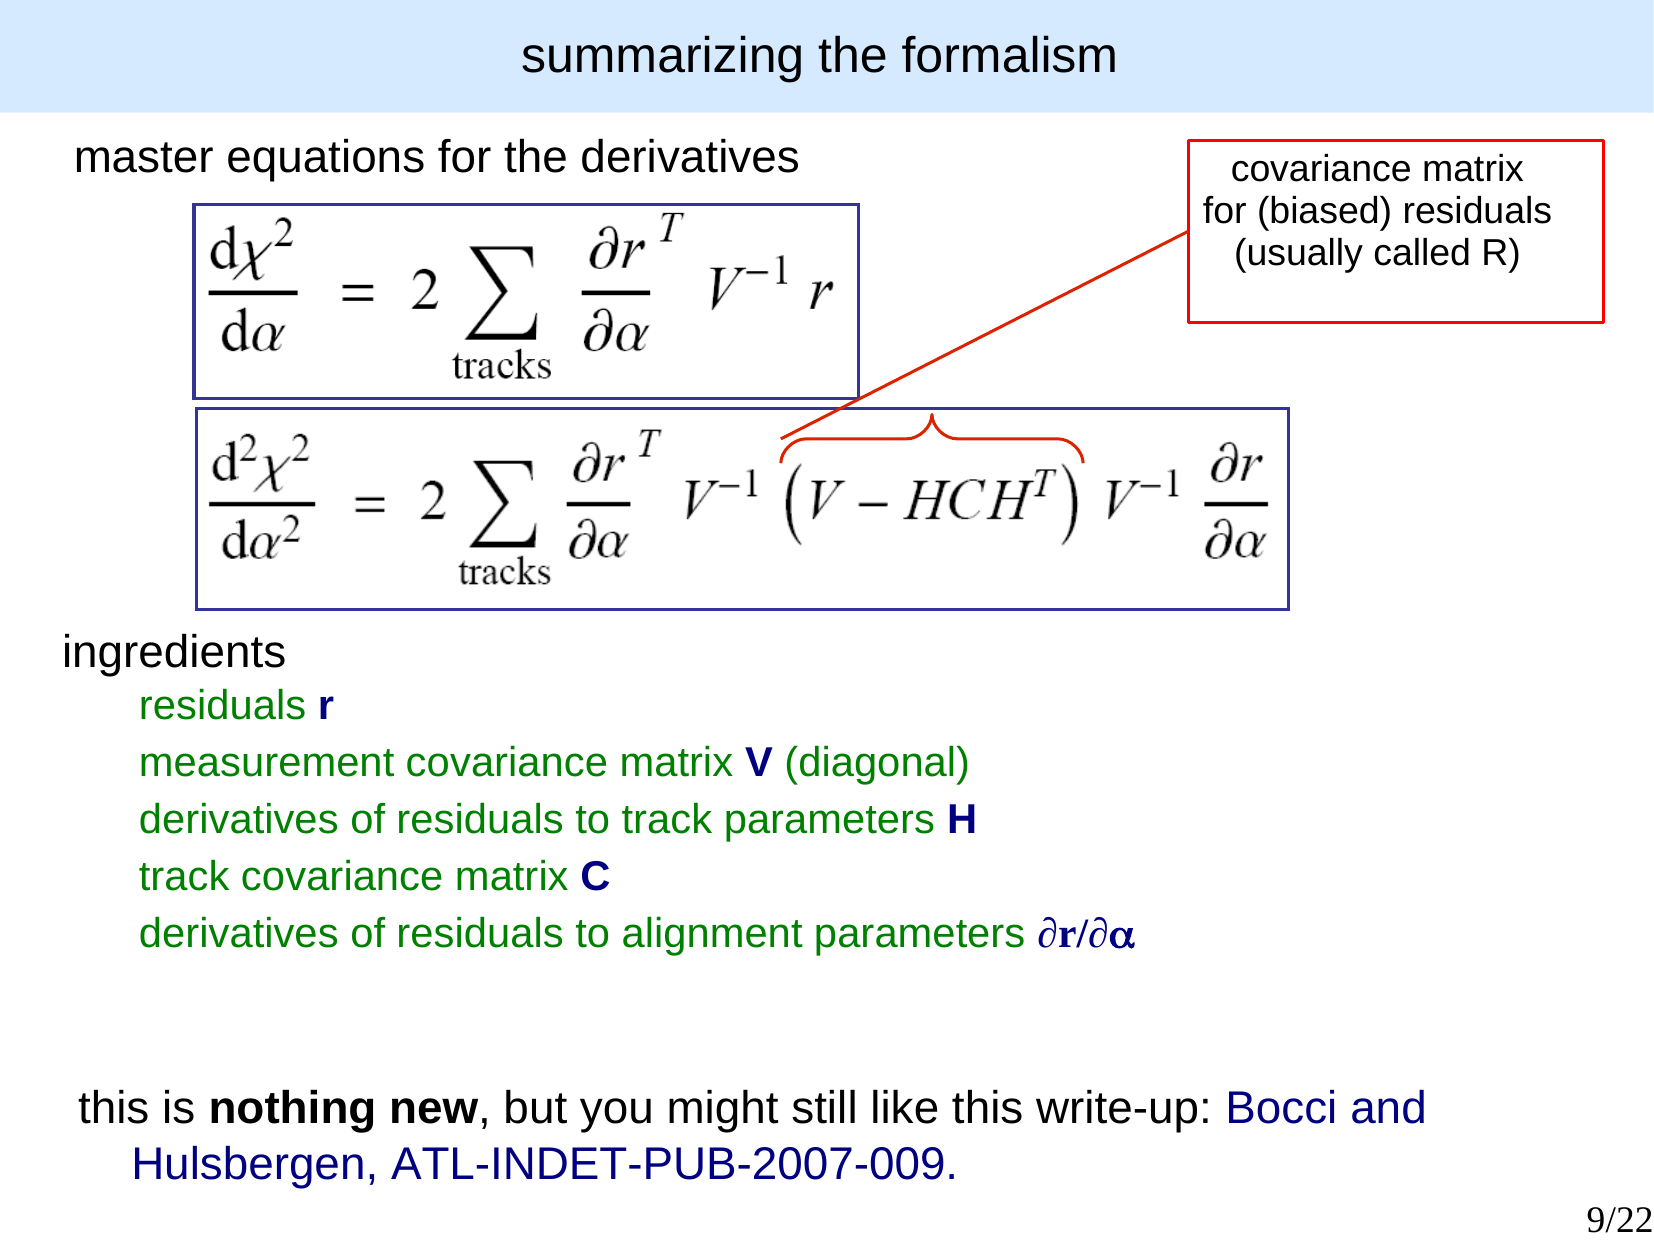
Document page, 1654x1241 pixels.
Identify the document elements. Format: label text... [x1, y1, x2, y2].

picture [195, 205, 857, 397]
list ingredients residuals r measurement covariance matrix V (diagonal) derivatives of residuals to track parameters H track covariance matrix C derivatives of residuals to alignment parameters ∂r/∂ [29, 612, 1296, 1070]
picture [198, 410, 1287, 609]
title summarizing the formalism [82, 13, 1571, 97]
list master equations for the derivatives [41, 117, 1654, 202]
list this is nothing new, but you might still like this write-up: Bocci and Hulsbergen, ATL-INDET-PUB-2007-009. [45, 1068, 1586, 1229]
text_box covariance matrix for (biased) residuals (usually called R) [1188, 140, 1604, 323]
